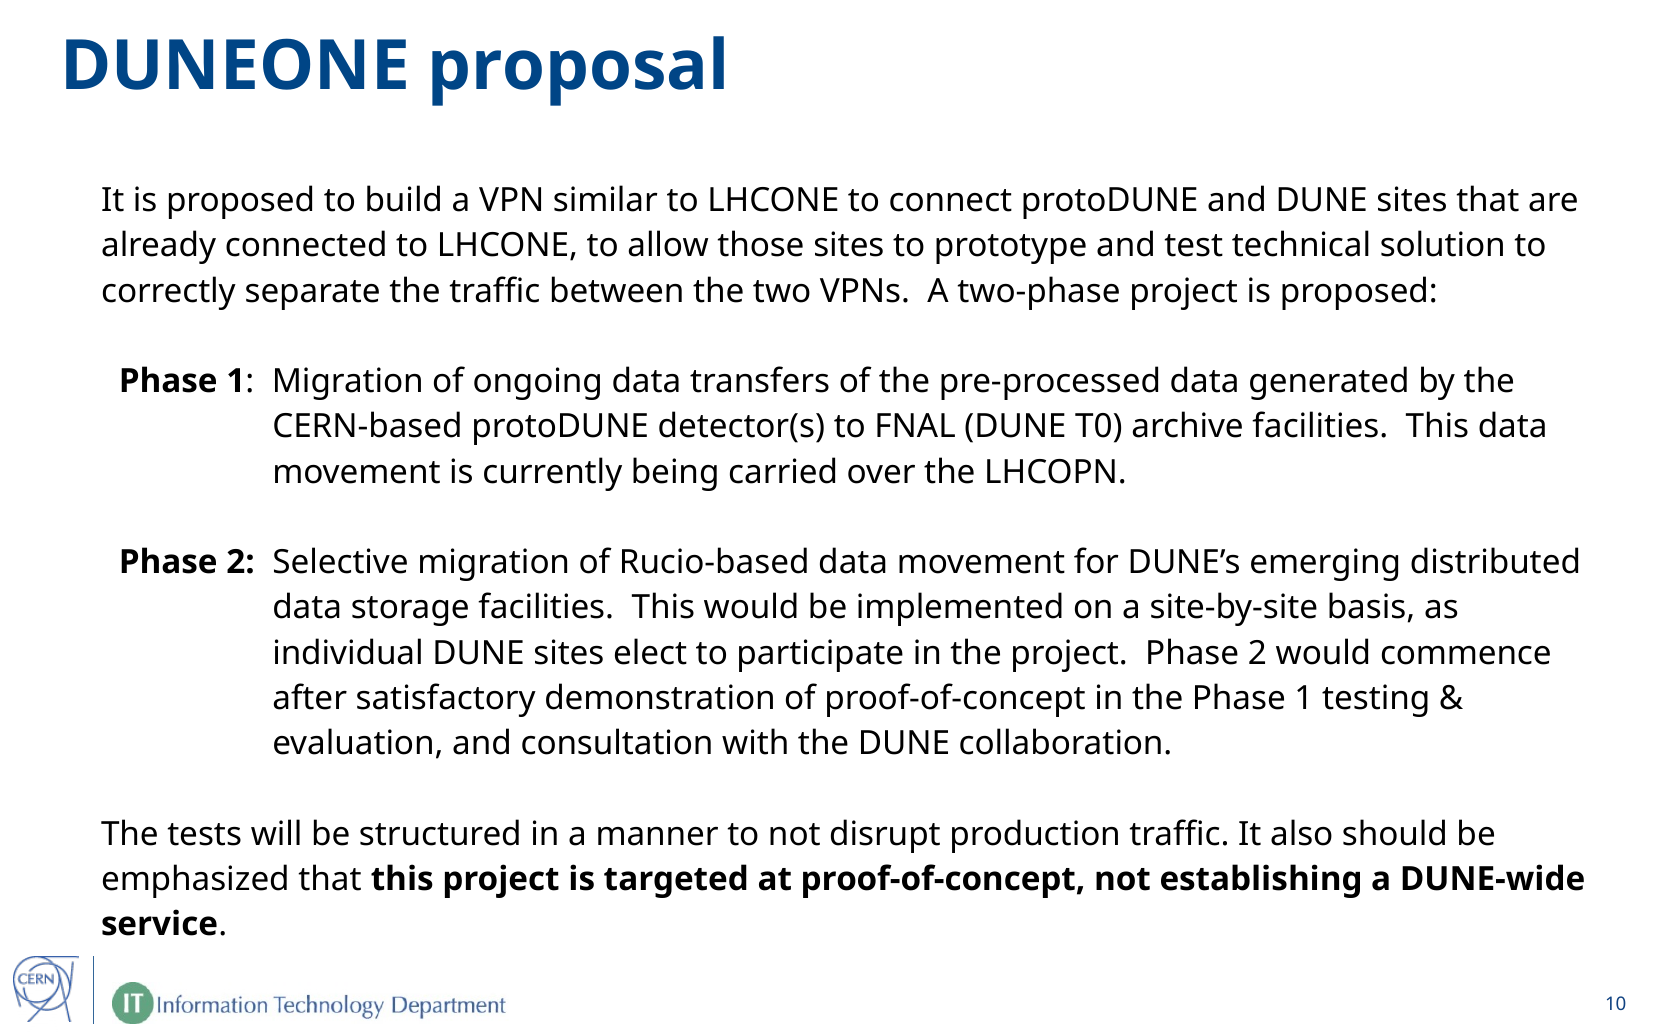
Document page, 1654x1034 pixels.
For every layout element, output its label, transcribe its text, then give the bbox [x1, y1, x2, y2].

title DUNEONE proposal [60, 0, 1528, 138]
picture [13, 956, 79, 1032]
text_box It is proposed to build a VPN similar to LHCONE to connect protoDUNE and DUNE sites that are already connected to LHCONE, to allow those sites to prototype and test technical solution to correctly separate the traffic between the two VPNs. A two-phase project is proposed: Phase 1: Migration of ongoing data transfers of the pre-processed data generated by the CERN-based protoDUNE detector(s) to FNAL (DUNE T0) archive facilities. This data movement is currently being carried over the LHCOPN. Phase 2: Selective migration of Rucio-based data movement for DUNE’s emerging distributed data storage facilities. This would be implemented on a site-by-site basis, as individual DUNE sites elect to participate in the project. Phase 2 would commence after satisfactory demonstration of proof-of-concept in the Phase 1 testing & evaluation, and consultation with the DUNE collaboration. The tests will be structured in a manner to not disrupt production traffic. It also should be emphasized that this project is targeted at proof-of-concept, not establishing a DUNE-wide service. [86, 168, 1609, 1034]
